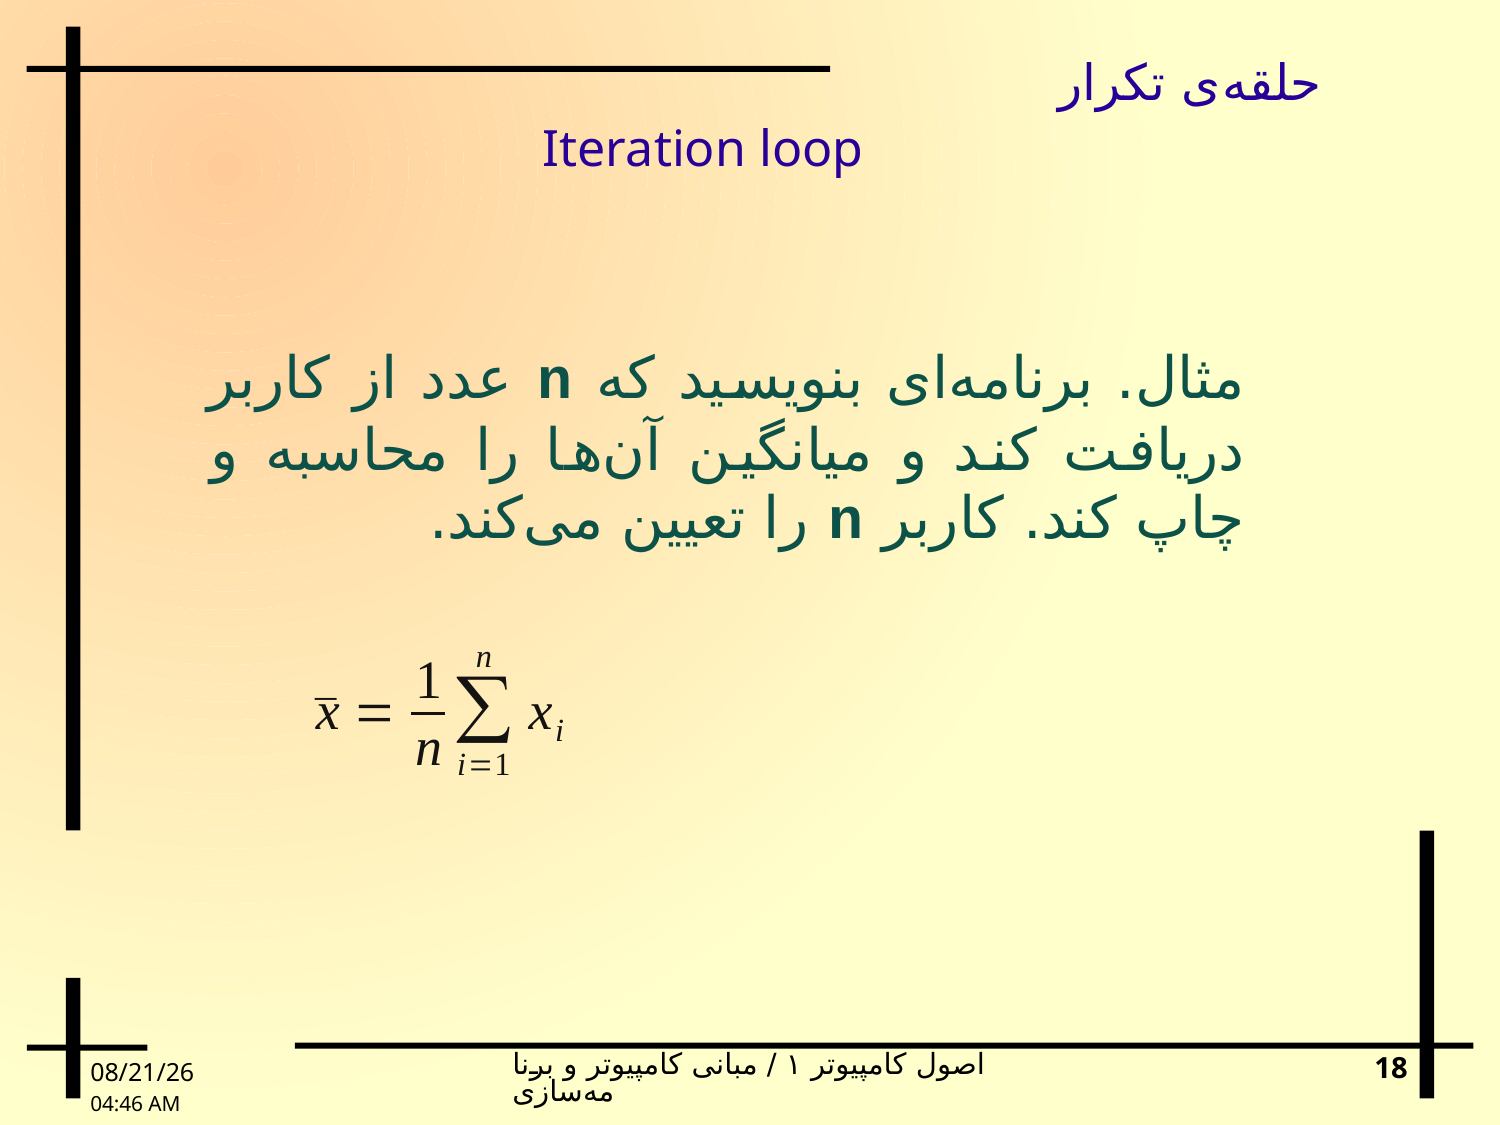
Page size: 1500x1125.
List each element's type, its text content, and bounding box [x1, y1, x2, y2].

chart [304, 637, 570, 784]
title حلقه‌ی تکرار Iteration loop [62, 57, 1344, 178]
list مثال. برنامه‌ای بنویسید که n عدد از کاربر دریافت کند و میانگین آن‌ها را محاسبه و چاپ کند. کاربر n را تعیین می‌کند. [202, 345, 1298, 639]
